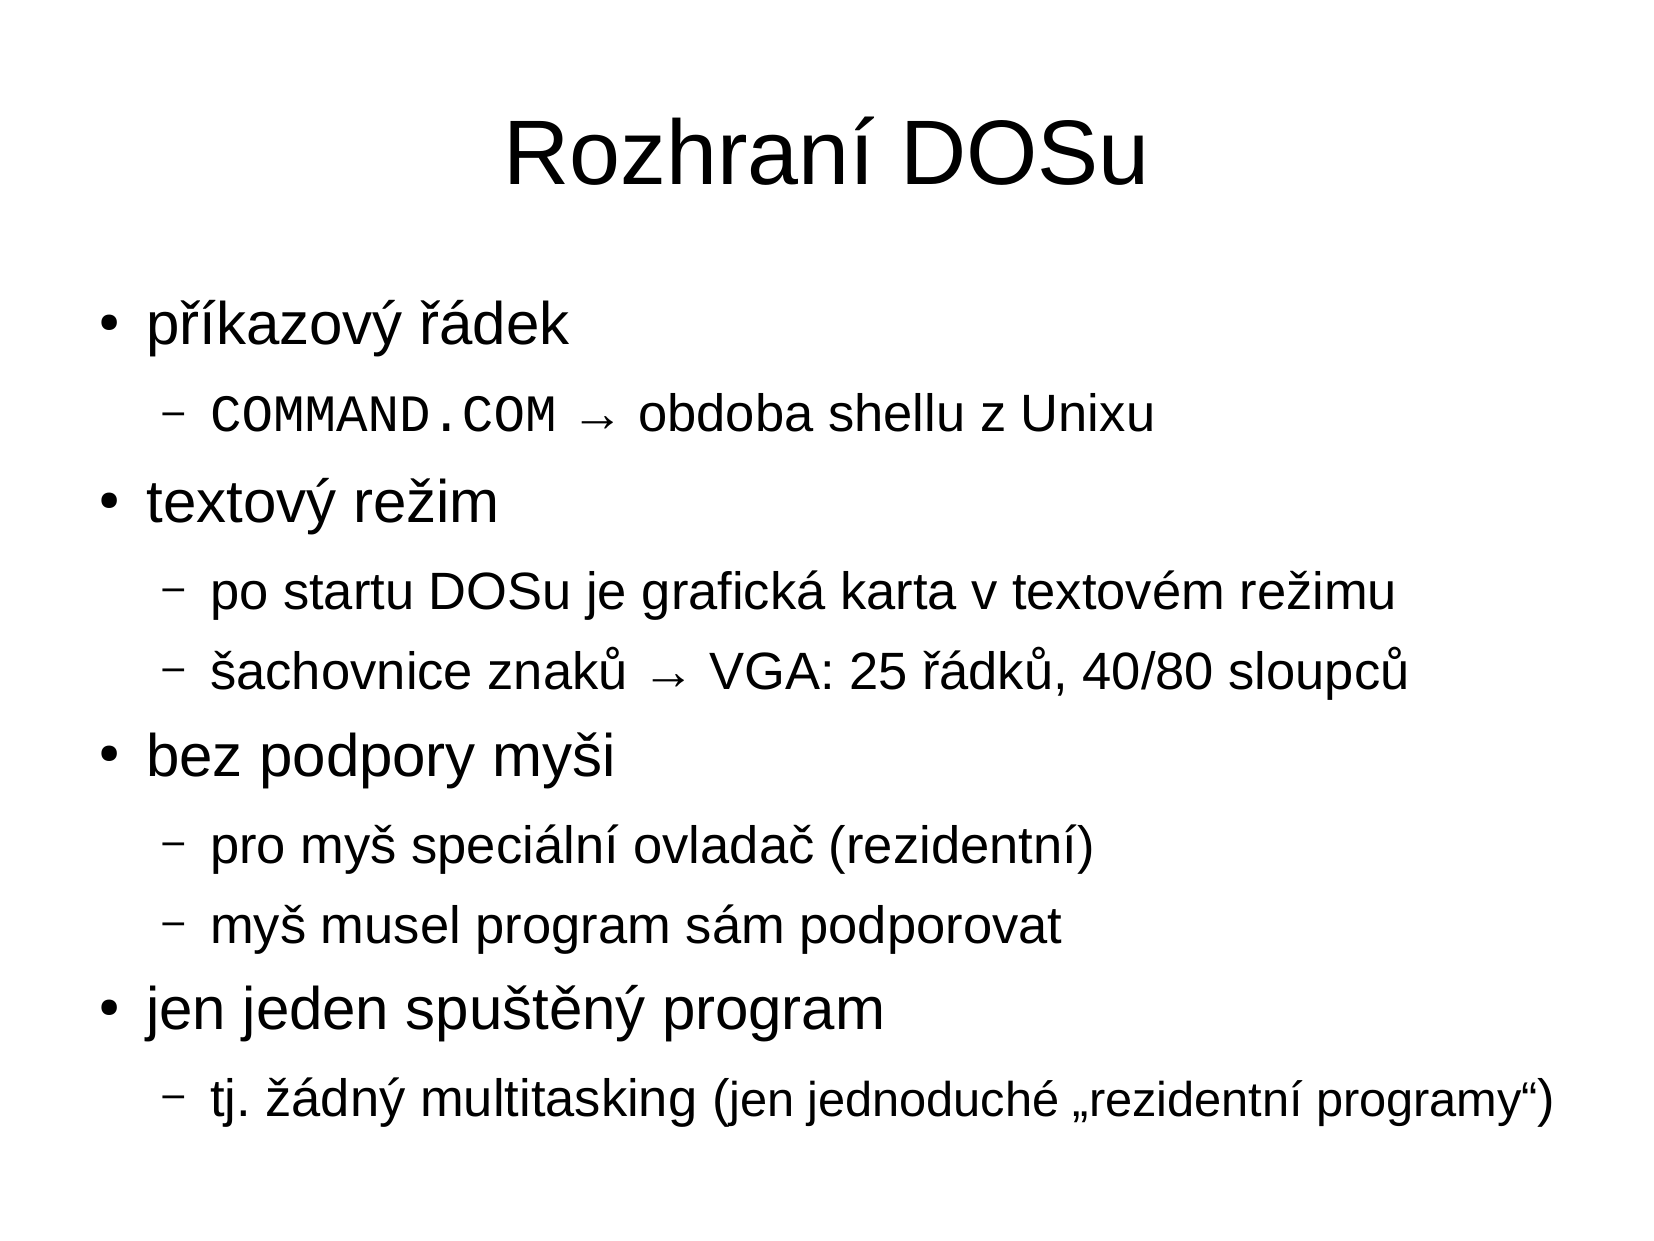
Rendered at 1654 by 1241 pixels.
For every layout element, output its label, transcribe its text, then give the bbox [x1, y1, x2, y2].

title Rozhraní DOSu [82, 49, 1571, 257]
list příkazový řádek COMMAND.COM → obdoba shellu z Unixu textový režim po startu DOSu je grafická karta v textovém režimu šachovnice znaků → VGA: 25 řádků, 40/80 sloupců bez podpory myši pro myš speciální ovladač (rezidentní) myš musel program sám podporovat jen jeden spuštěný program tj. žádný multitasking (jen jednoduché „rezidentní programy“) [82, 290, 1571, 1182]
